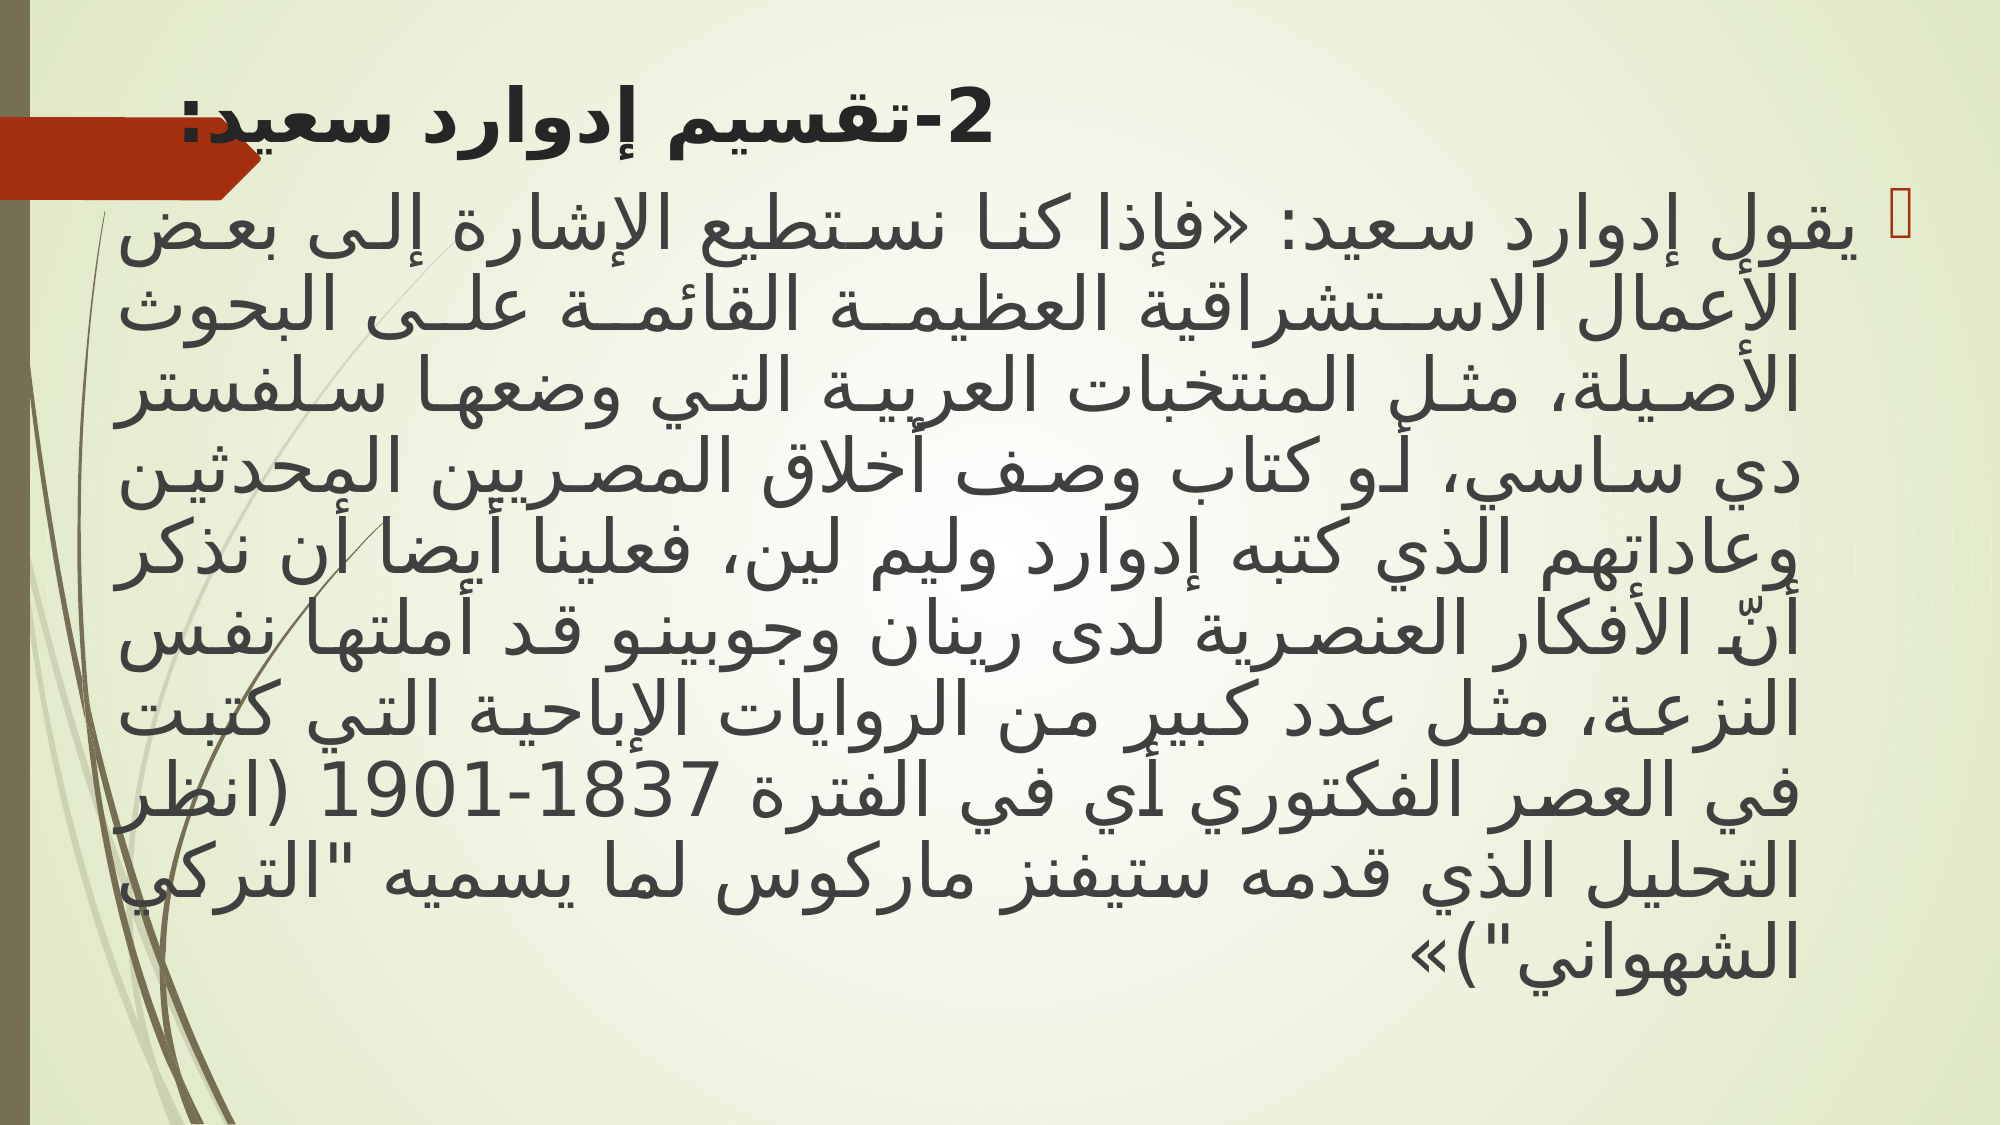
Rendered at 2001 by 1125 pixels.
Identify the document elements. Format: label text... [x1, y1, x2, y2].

title 2-تقسيم إدوارد سعيد: [137, 59, 1863, 177]
list يقول إدوارد سعيد: «فإذا كنا نستطيع الإشارة إلى بعض الأعمال الاستشراقية العظيمة القائمة على البحوث الأصيلة، مثل المنتخبات العربية التي وضعها سلفستر دي ساسي، أو كتاب وصف أخلاق المصريين المحدثين وعاداتهم الذي كتبه إدوارد وليم لين، فعلينا أيضا أن نذكر أنّ الأفكار العنصرية لدى رينان وجوبينو قد أملتها نفس النزعة، مثل عدد كبير من الروايات الإباحية التي كتبت في العصر الفكتوري أي في الفترة 1837-1901 (انظر التحليل الذي قدمه ستيفنز ماركوس لما يسميه "التركي الشهواني")» [101, 177, 1931, 1027]
